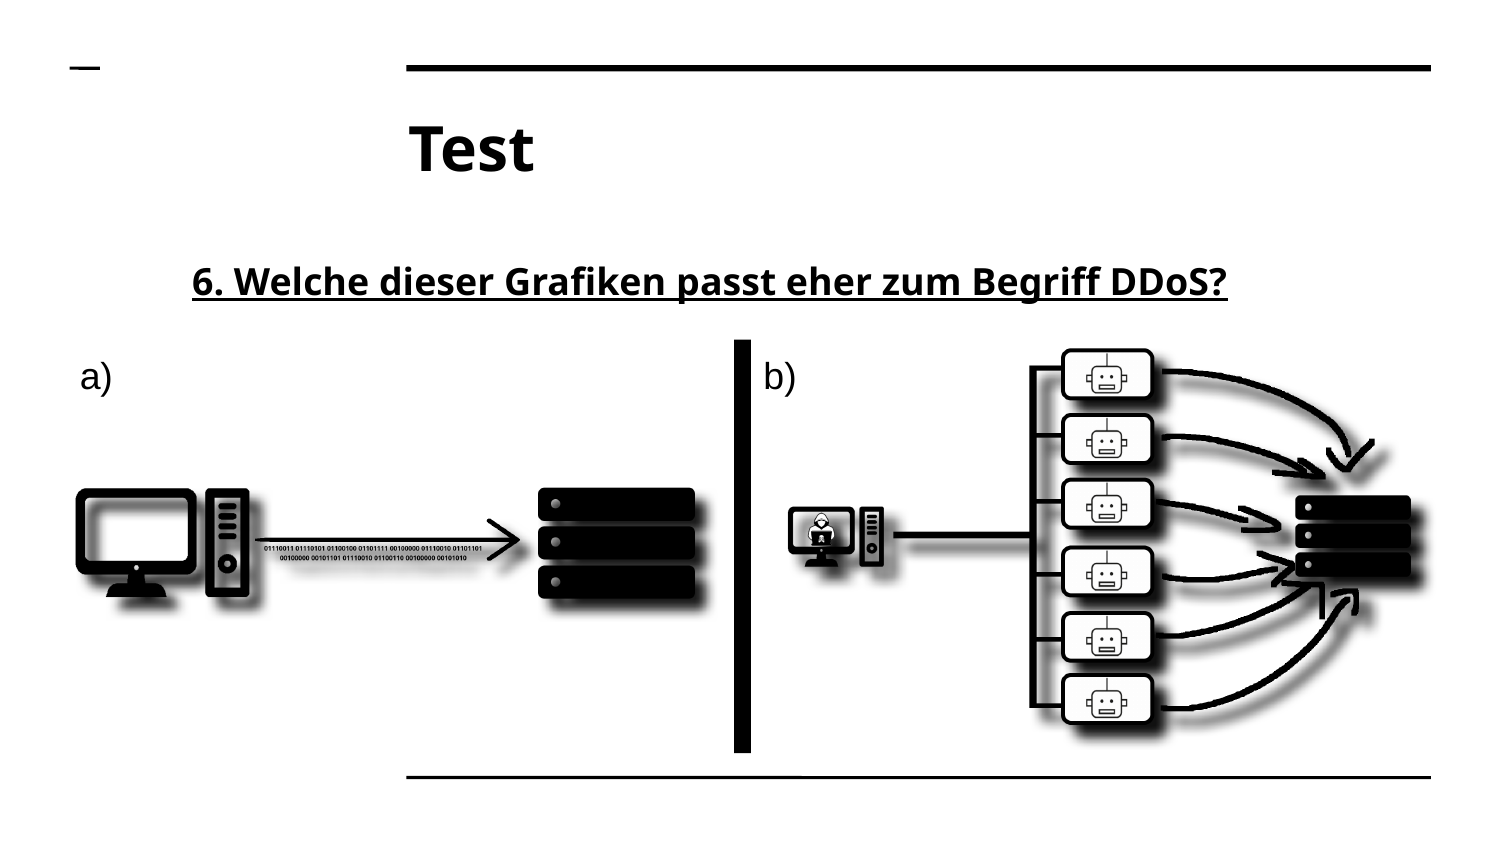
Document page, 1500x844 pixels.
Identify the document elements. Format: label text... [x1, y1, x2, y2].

text_box [734, 339, 751, 348]
text_box a) b) [64, 348, 827, 406]
picture [29, 339, 734, 739]
list 6. Welche dieser Grafiken passt eher zum Begriff DDoS? [177, 236, 1500, 729]
title Test [393, 94, 1431, 199]
picture [750, 337, 1447, 729]
text_box [734, 406, 751, 754]
